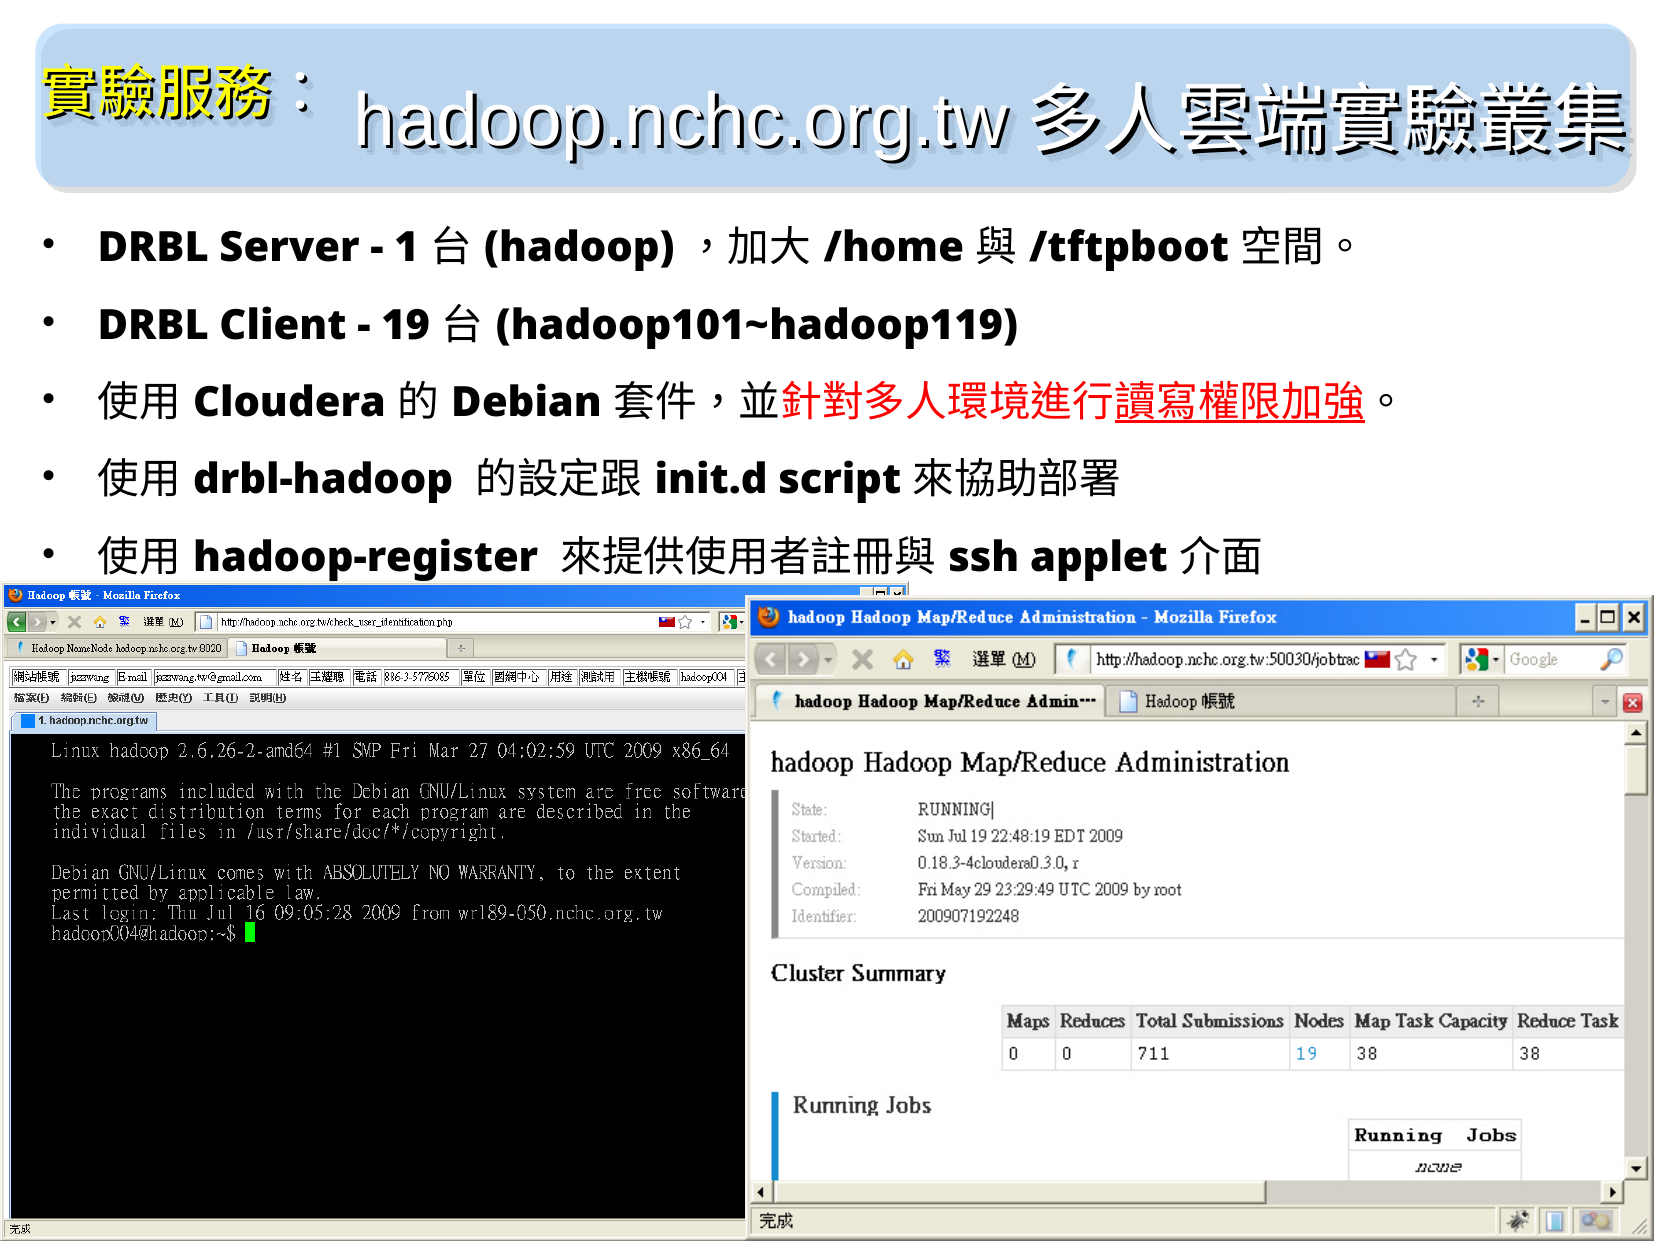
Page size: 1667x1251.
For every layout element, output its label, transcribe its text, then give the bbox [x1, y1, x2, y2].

list DRBL Server - 1台(hadoop)，加大/home與/tftpboot空間。 DRBL Client - 19台(hadoop101~hadoop119) 使用Cloudera的Debian套件，並針對多人環境進行讀寫權限加強。 使用drbl-hadoop 的設定跟init.d script來協助部署 使用hadoop-register 來提供使用者註冊與ssh applet介面 [41, 213, 1625, 576]
text_box 實驗服務：hadoop.nchc.org.tw多人雲端實驗叢集 [35, 23, 1630, 187]
picture [0, 581, 1654, 1241]
